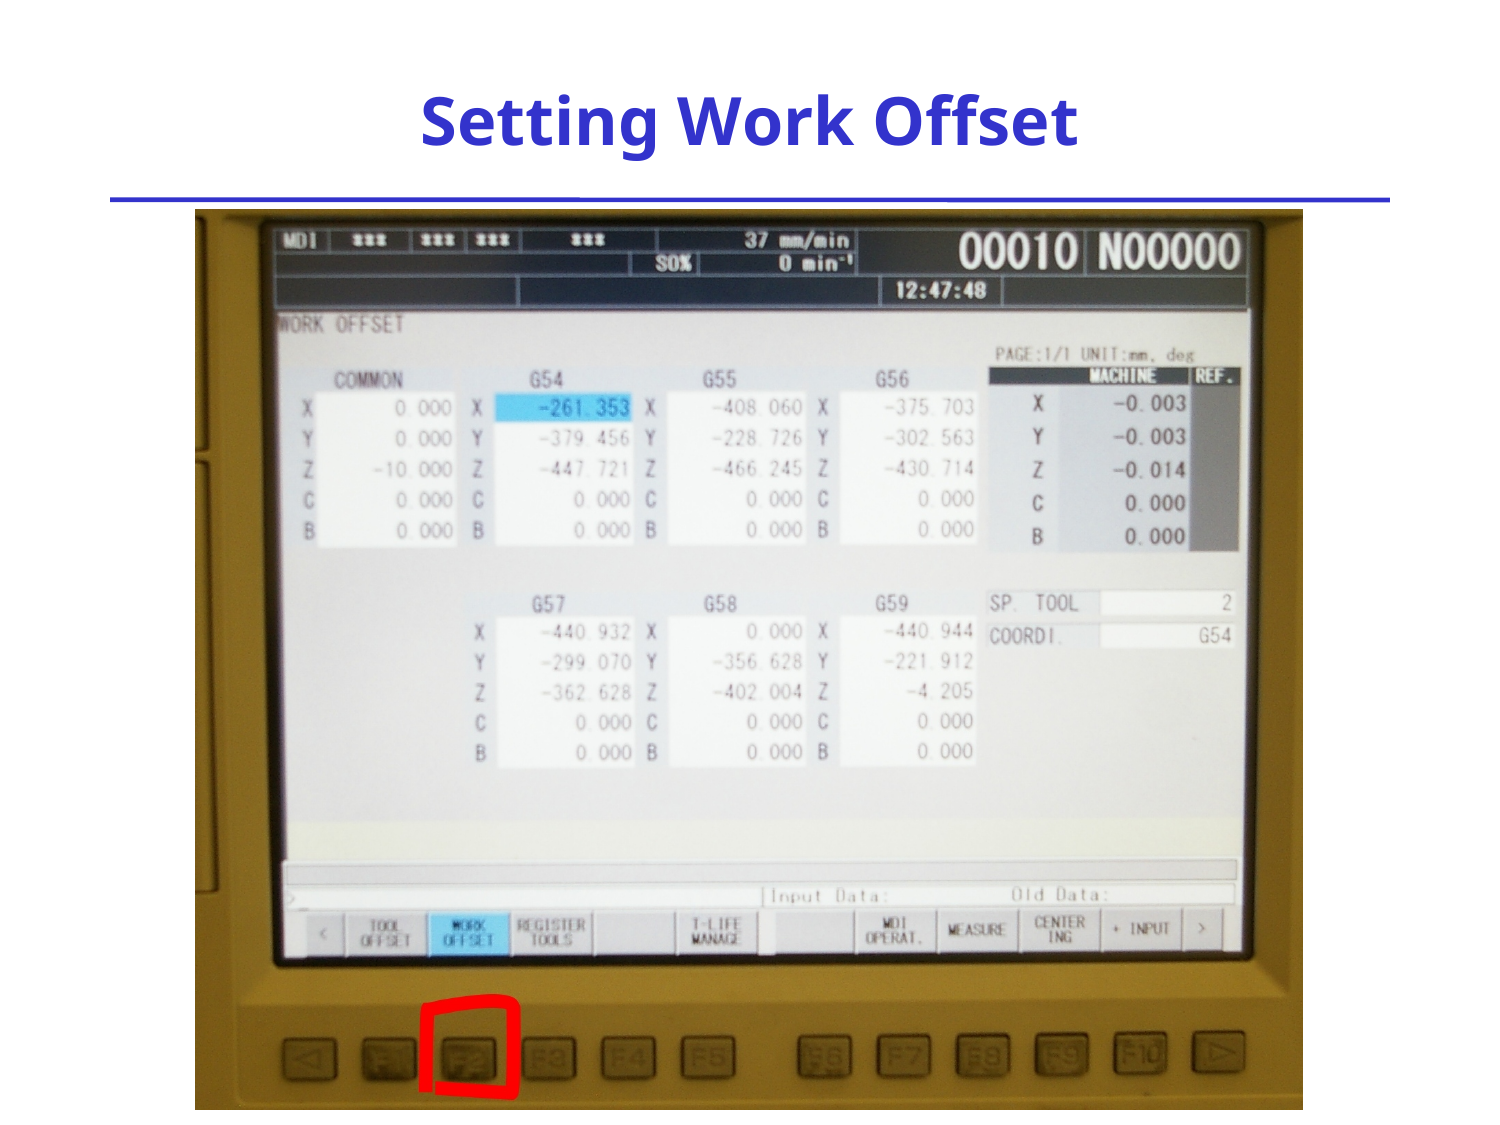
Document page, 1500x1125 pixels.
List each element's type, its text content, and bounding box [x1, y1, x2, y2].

title Setting Work Offset [112, 50, 1388, 188]
picture [195, 209, 1303, 1110]
